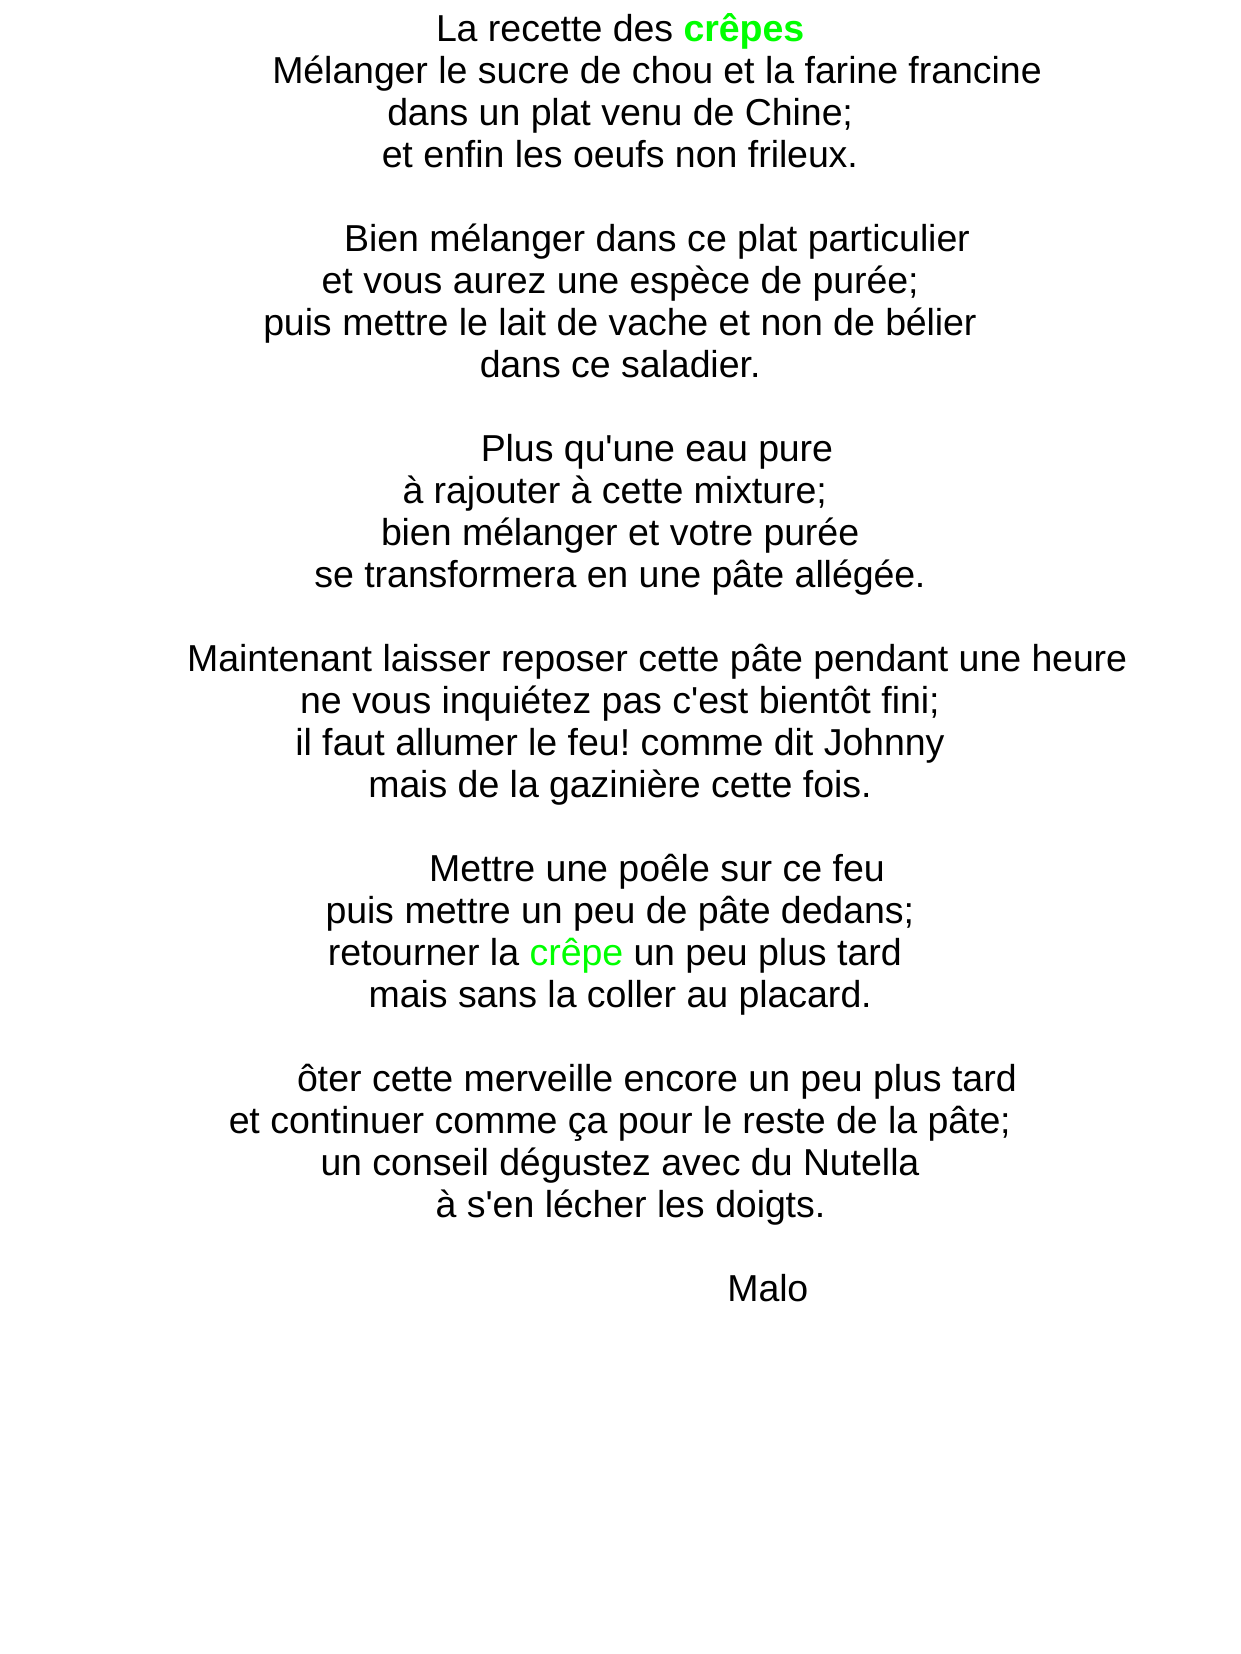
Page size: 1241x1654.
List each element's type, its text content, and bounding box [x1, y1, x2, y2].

text_box La recette des crêpes Mélanger le sucre de chou et la farine francine dans un plat venu de Chine; et enfin les oeufs non frileux. Bien mélanger dans ce plat particulier et vous aurez une espèce de purée; puis mettre le lait de vache et non de bélier dans ce saladier. Plus qu'une eau pure à rajouter à cette mixture; bien mélanger et votre purée se transformera en une pâte allégée. Maintenant laisser reposer cette pâte pendant une heure ne vous inquiétez pas c'est bientôt fini; il faut allumer le feu! comme dit Johnny mais de la gazinière cette fois. Mettre une poêle sur ce feu puis mettre un peu de pâte dedans; retourner la crêpe un peu plus tard mais sans la coller au placard. ôter cette merveille encore un peu plus tard et continuer comme ça pour le reste de la pâte; un conseil dégustez avec du Nutella à s'en lécher les doigts. Malo [0, 0, 1241, 1625]
